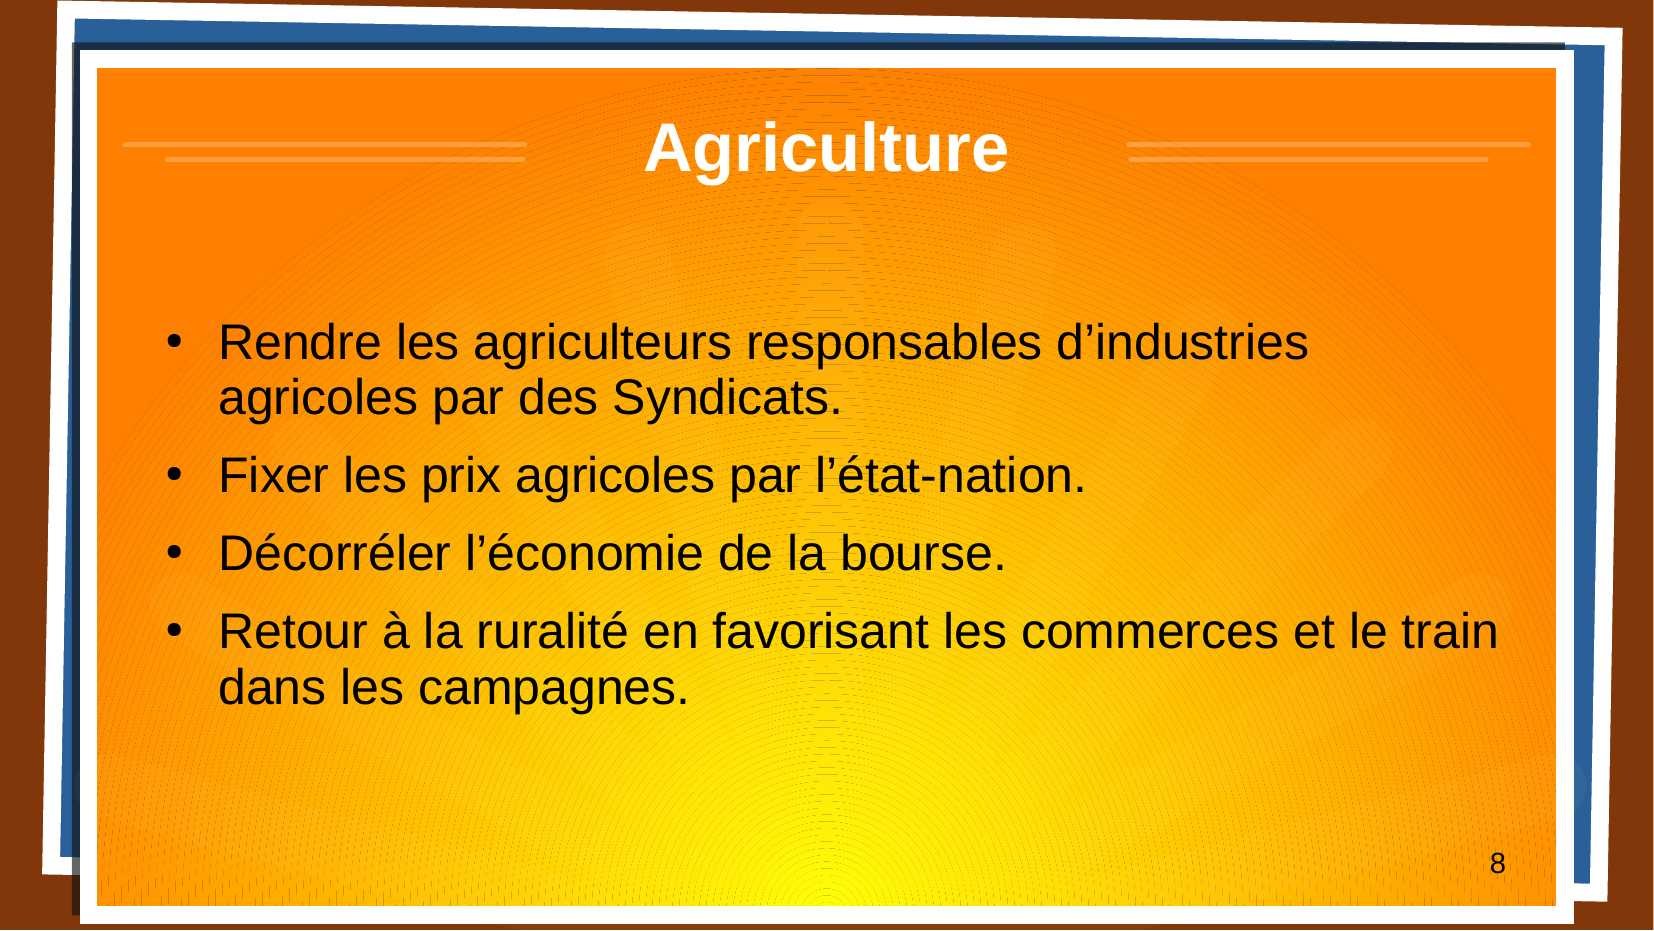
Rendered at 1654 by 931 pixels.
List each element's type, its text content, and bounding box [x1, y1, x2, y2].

title Agriculture [531, 73, 1123, 222]
list Rendre les agriculteurs responsables d’industries agricoles par des Syndicats. Fixer les prix agricoles par l’état-nation. Décorréler l’économie de la bourse. Retour à la ruralité en favorisant les commerces et le train dans les campagnes. [147, 236, 1506, 827]
